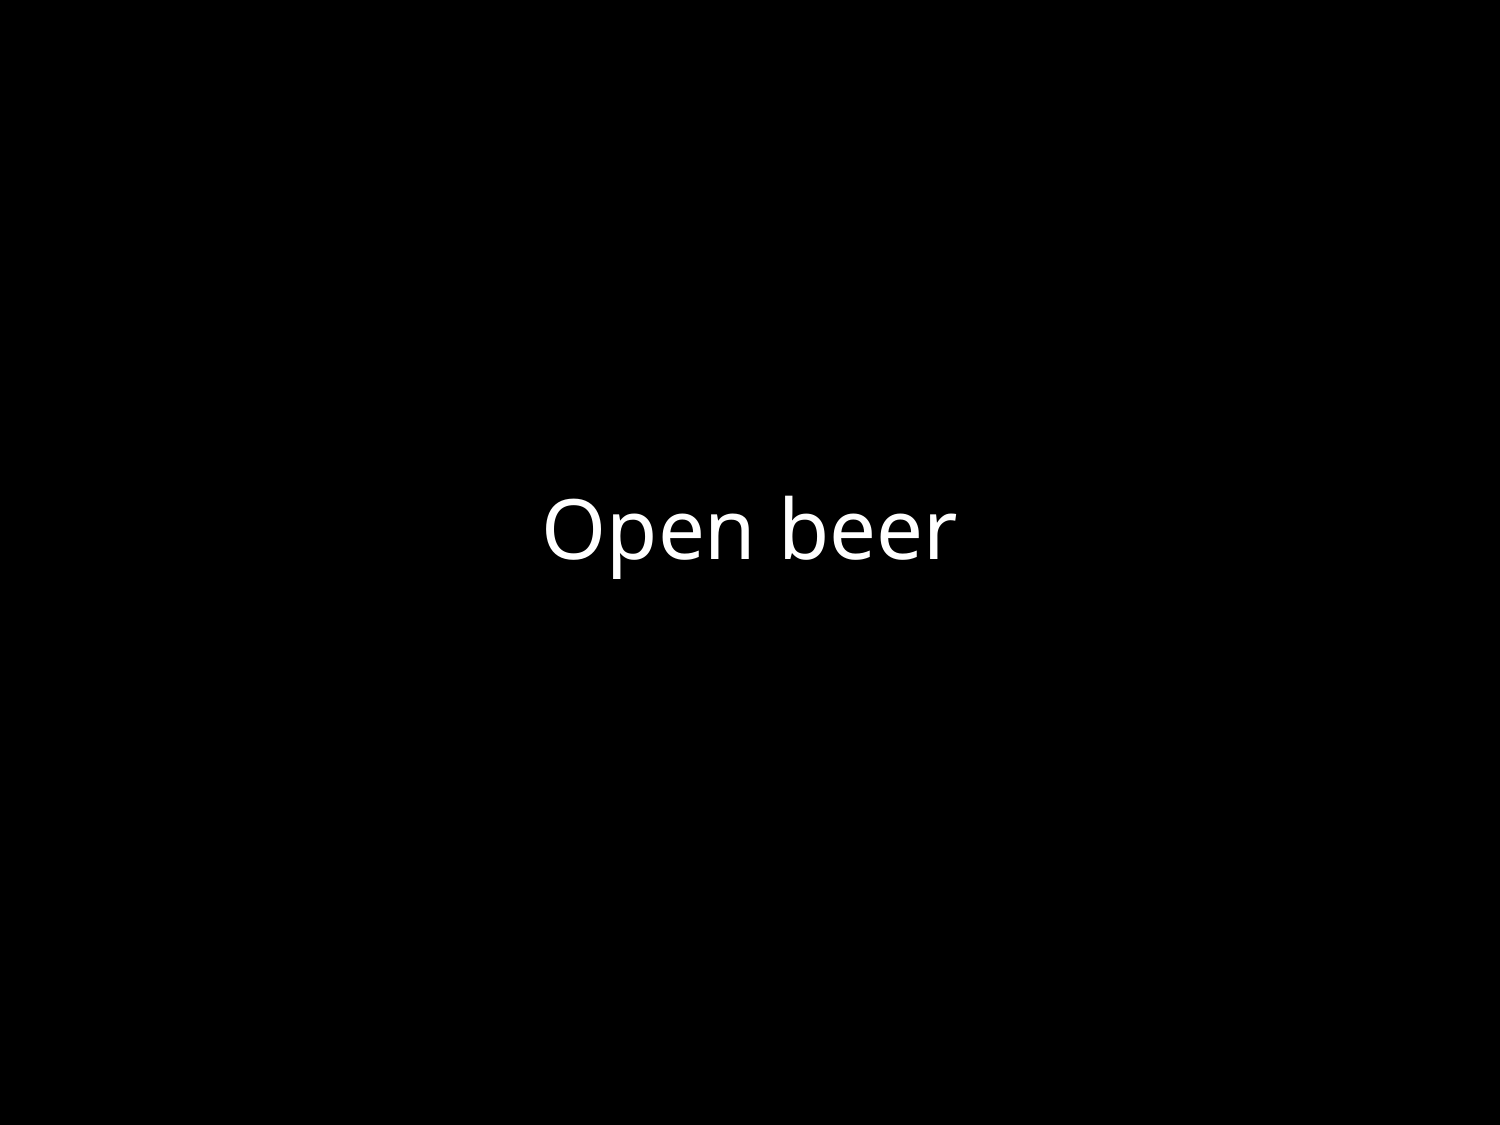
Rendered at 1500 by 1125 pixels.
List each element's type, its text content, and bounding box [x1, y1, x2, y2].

title Open beer [112, 349, 1388, 591]
